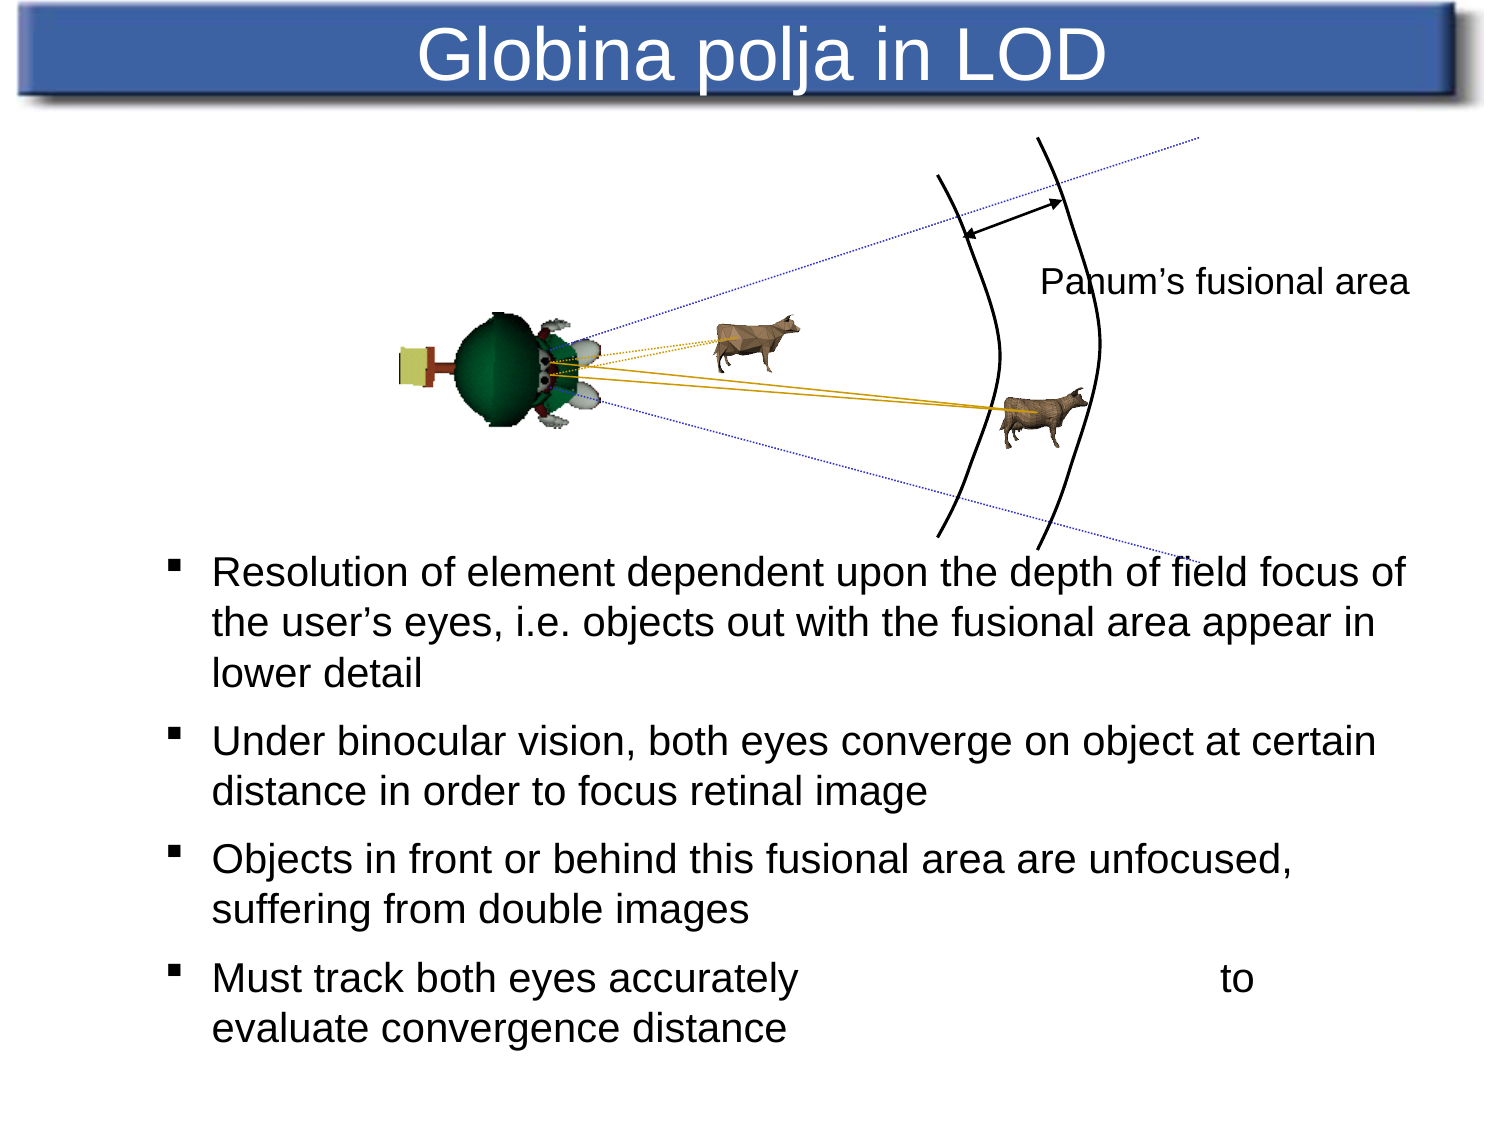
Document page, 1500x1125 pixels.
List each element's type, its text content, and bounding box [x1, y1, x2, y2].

text_box Panum’s fusional area [1025, 249, 1463, 311]
picture [1079, 422, 1088, 449]
title Globina polja in LOD [24, 0, 1500, 103]
picture [712, 312, 801, 374]
picture [399, 312, 601, 429]
picture [16, 0, 1484, 113]
list Resolution of element dependent upon the depth of field focus of the user’s eyes, i.e. objects out with the fusional area appear in lower detail Under binocular vision, both eyes converge on object at certain distance in order to focus retinal image Objects in front or behind this fusional area are unfocused, suffering from double images Must track both eyes accurately to evaluate convergence distance [75, 537, 1438, 1125]
picture [999, 387, 1088, 449]
